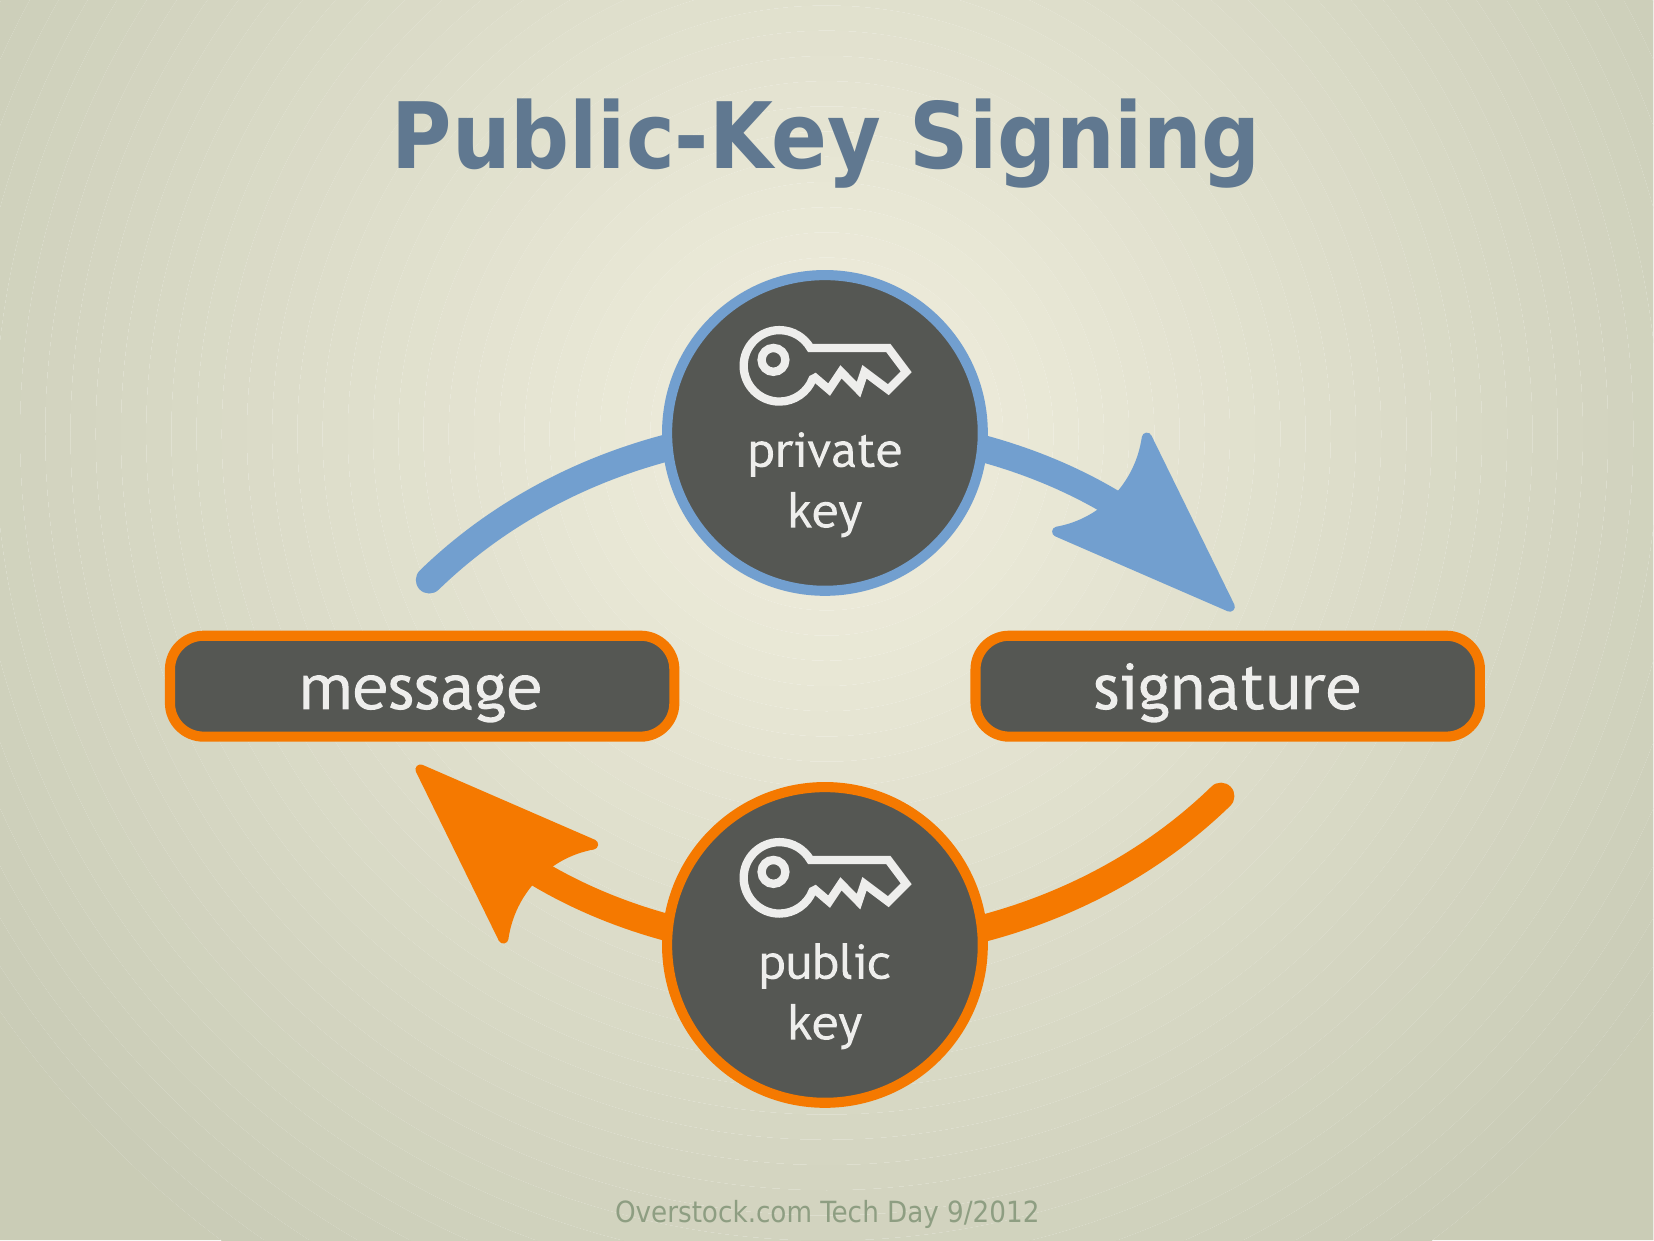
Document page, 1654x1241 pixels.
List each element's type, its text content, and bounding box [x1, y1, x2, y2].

picture [164, 270, 1486, 1108]
title Public-Key Signing [82, 49, 1571, 226]
